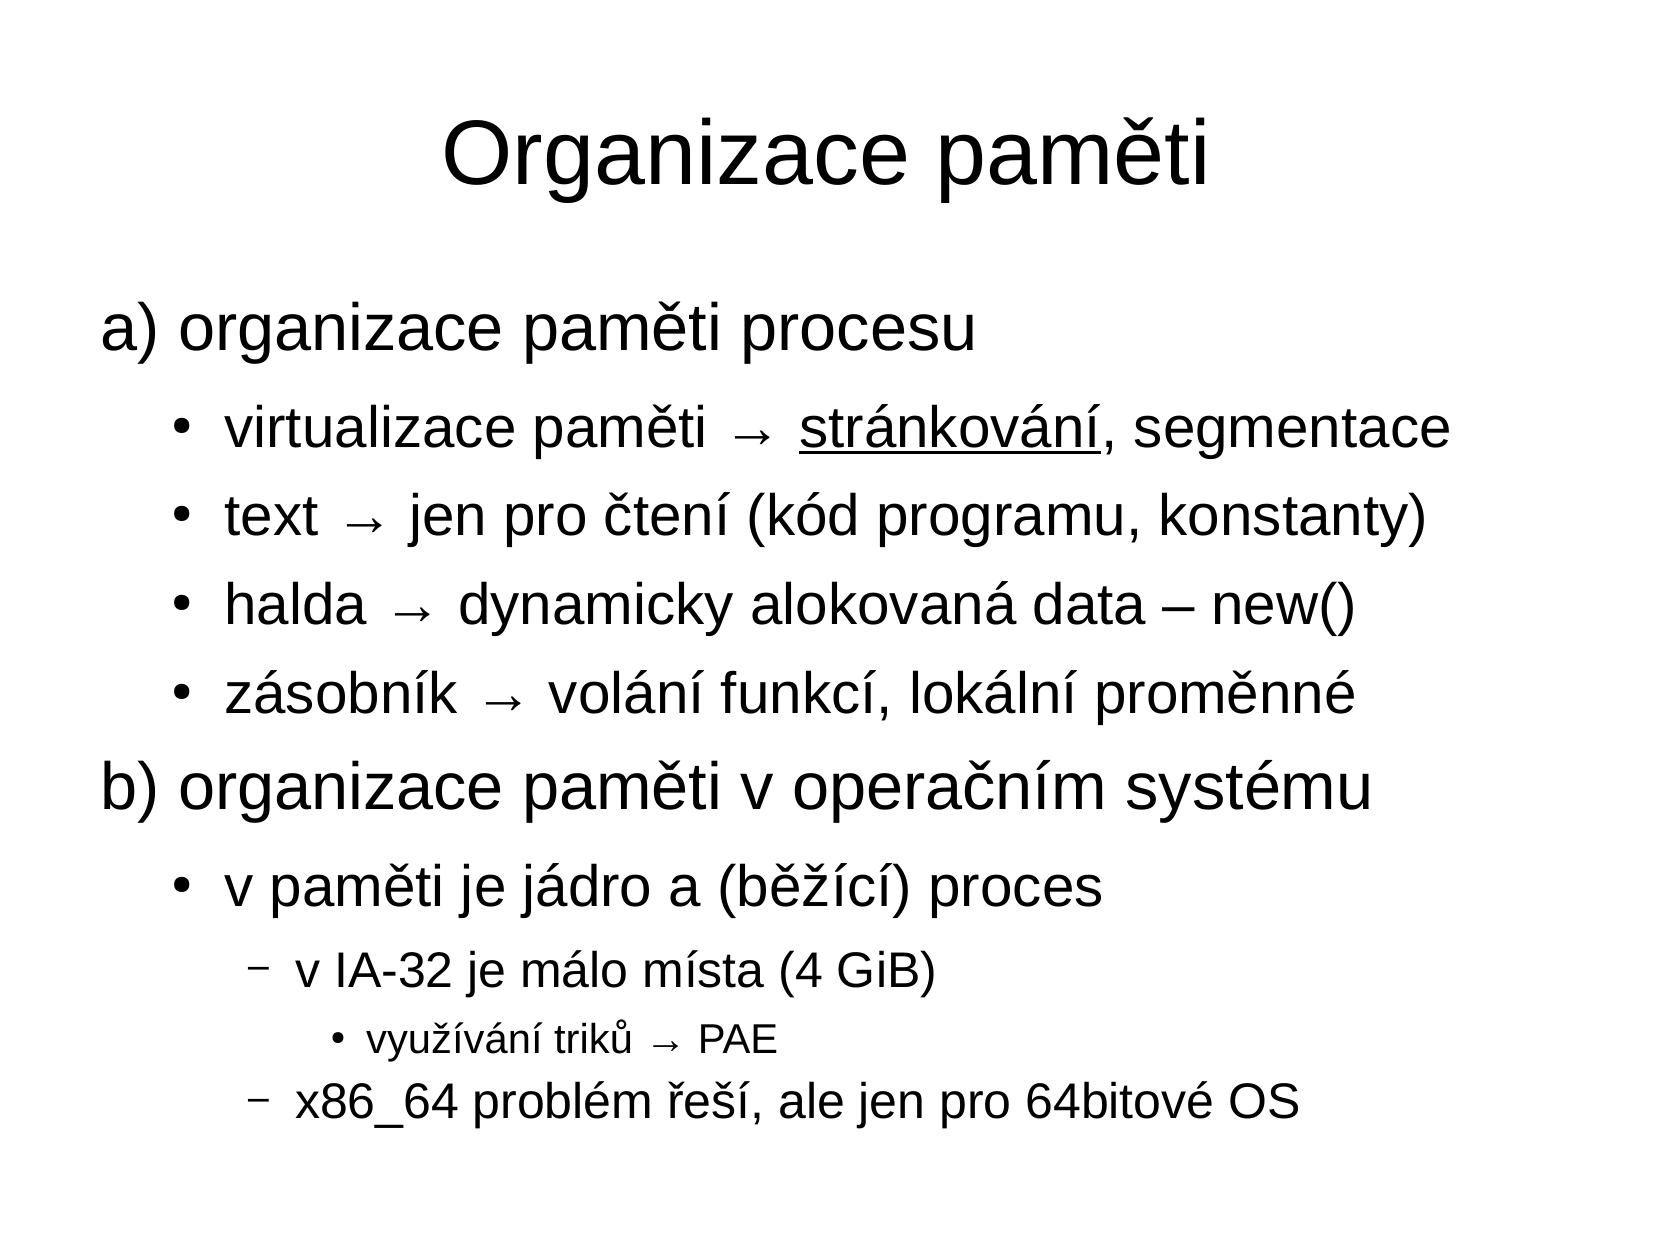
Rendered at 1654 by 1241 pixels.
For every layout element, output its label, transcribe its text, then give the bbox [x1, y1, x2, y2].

title Organizace paměti [82, 56, 1571, 250]
list organizace paměti procesu virtualizace paměti → stránkování, segmentace text → jen pro čtení (kód programu, konstanty) halda → dynamicky alokovaná data – new() zásobník → volání funkcí, lokální proměnné organizace paměti v operačním systému v paměti je jádro a (běžící) proces v IA-32 je málo místa (4 GiB) využívání triků → PAE x86_64 problém řeší, ale jen pro 64bitové OS [82, 290, 1571, 1130]
